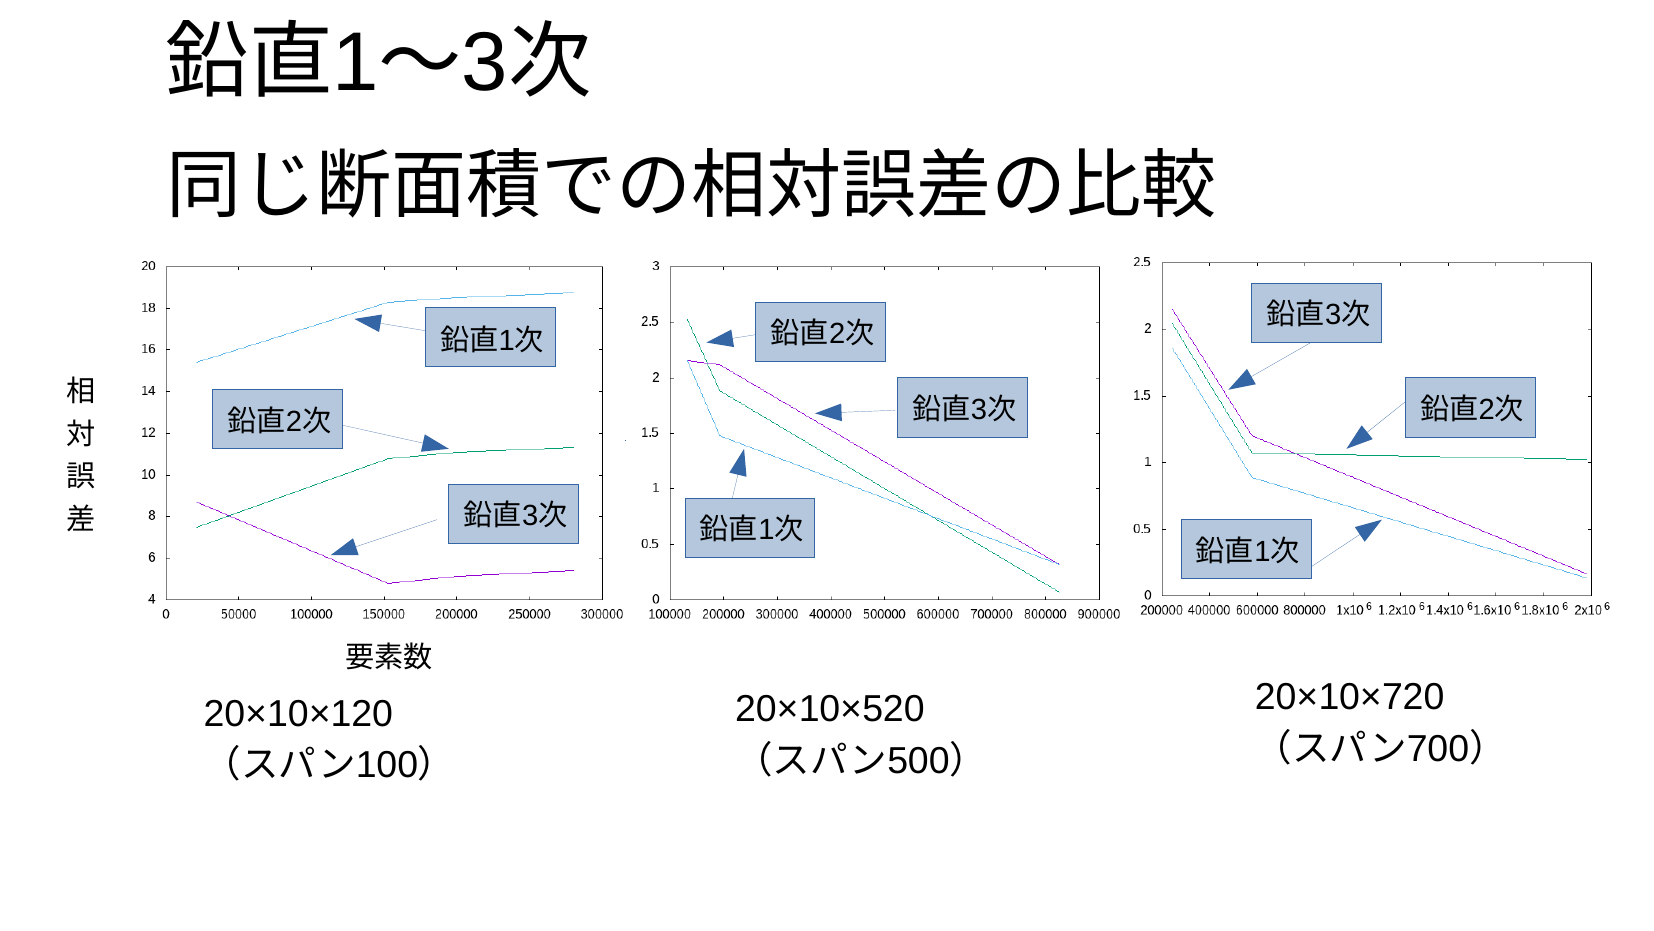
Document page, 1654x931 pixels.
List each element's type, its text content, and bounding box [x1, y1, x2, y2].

picture [122, 247, 1615, 630]
text_box 鉛直3次 [897, 377, 1063, 449]
text_box 鉛直2次 [755, 302, 898, 367]
text_box 鉛直2次 [1405, 377, 1571, 442]
text_box 20×10×120 （スパン100） [188, 685, 497, 802]
title 鉛直1〜3次 同じ断面積での相対誤差の比較 [82, 0, 1571, 236]
text_box 鉛直3次 [448, 484, 615, 556]
text_box 鉛直1次 [1181, 519, 1359, 578]
text_box 鉛直1次 [685, 498, 863, 556]
text_box 相対誤差 [51, 360, 123, 546]
text_box 鉛直1次 [425, 309, 603, 367]
text_box 20×10×520 （スパン500） [720, 680, 1040, 792]
text_box 20×10×720 （スパン700） [1240, 668, 1560, 780]
text_box 要素数 [330, 625, 485, 696]
text_box 鉛直2次 [212, 389, 378, 454]
text_box 鉛直3次 [1251, 283, 1418, 355]
